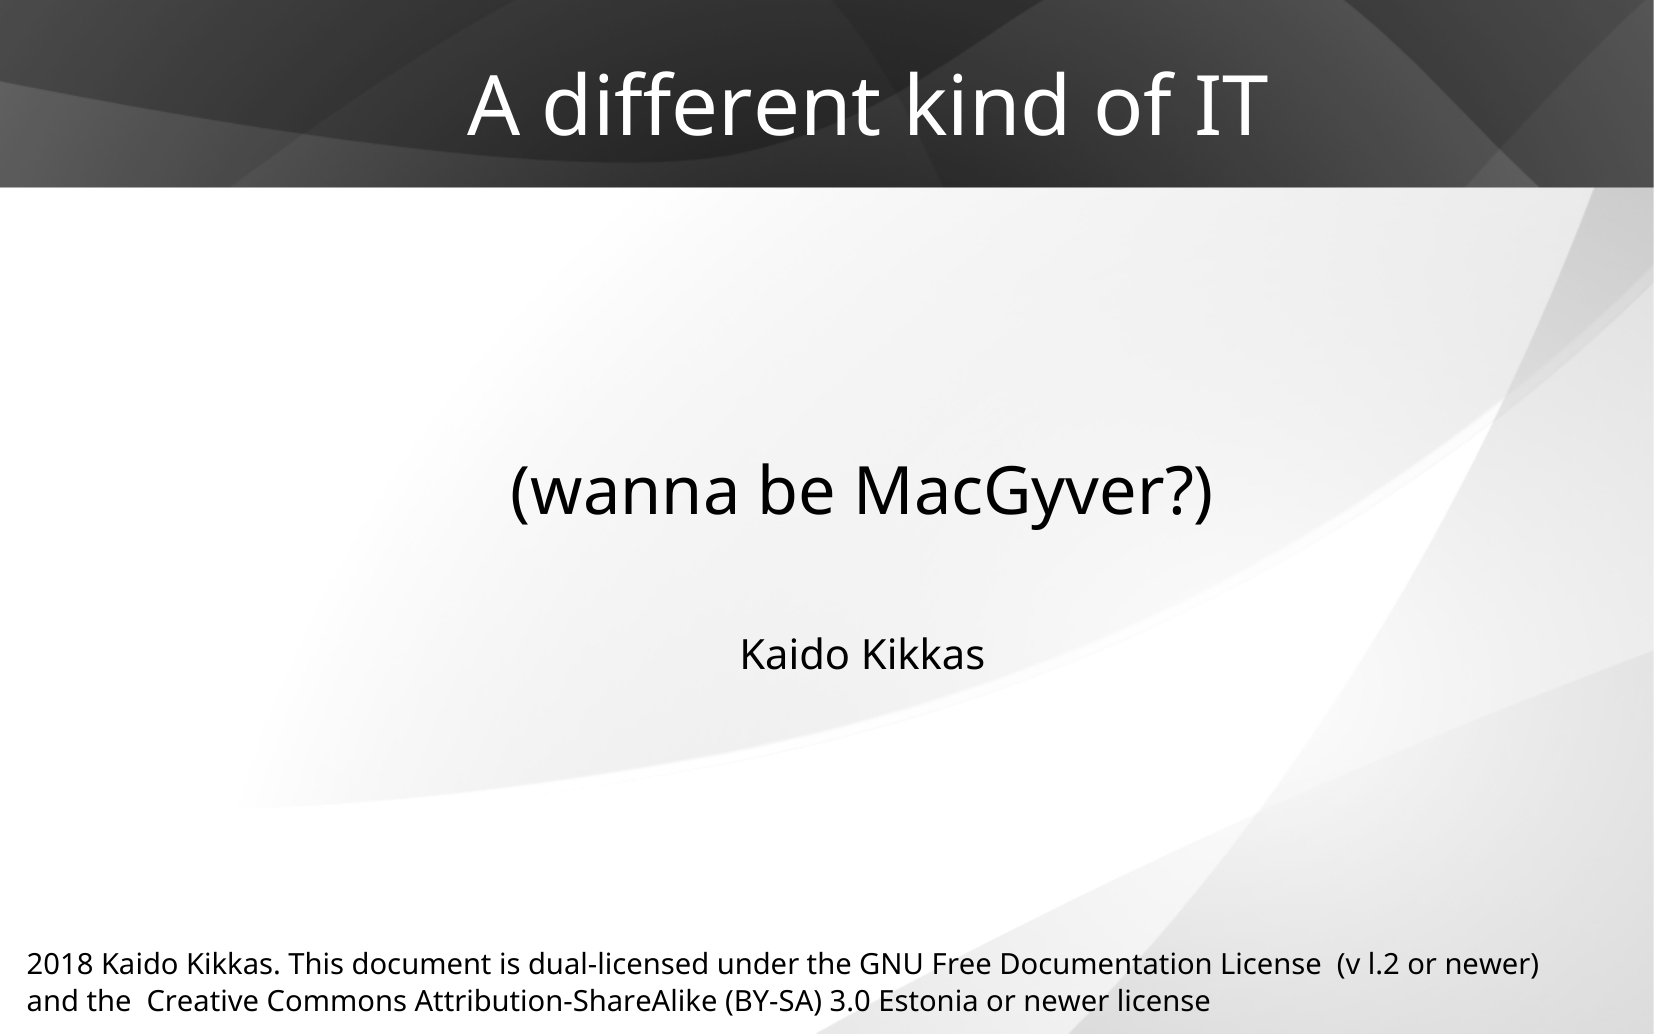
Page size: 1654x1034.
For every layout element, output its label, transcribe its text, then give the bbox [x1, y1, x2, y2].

picture [0, 0, 1654, 1034]
subtitle (wanna be MacGyver?) Kaido Kikkas [187, 225, 1538, 901]
text_box 2018 Kaido Kikkas. This document is dual-licensed under the GNU Free Documentation License (v l.2 or newer) and the Creative Commons Attribution-ShareAlike (BY-SA) 3.0 Estonia or newer license [11, 937, 1613, 1028]
title A different kind of IT [124, 0, 1613, 208]
